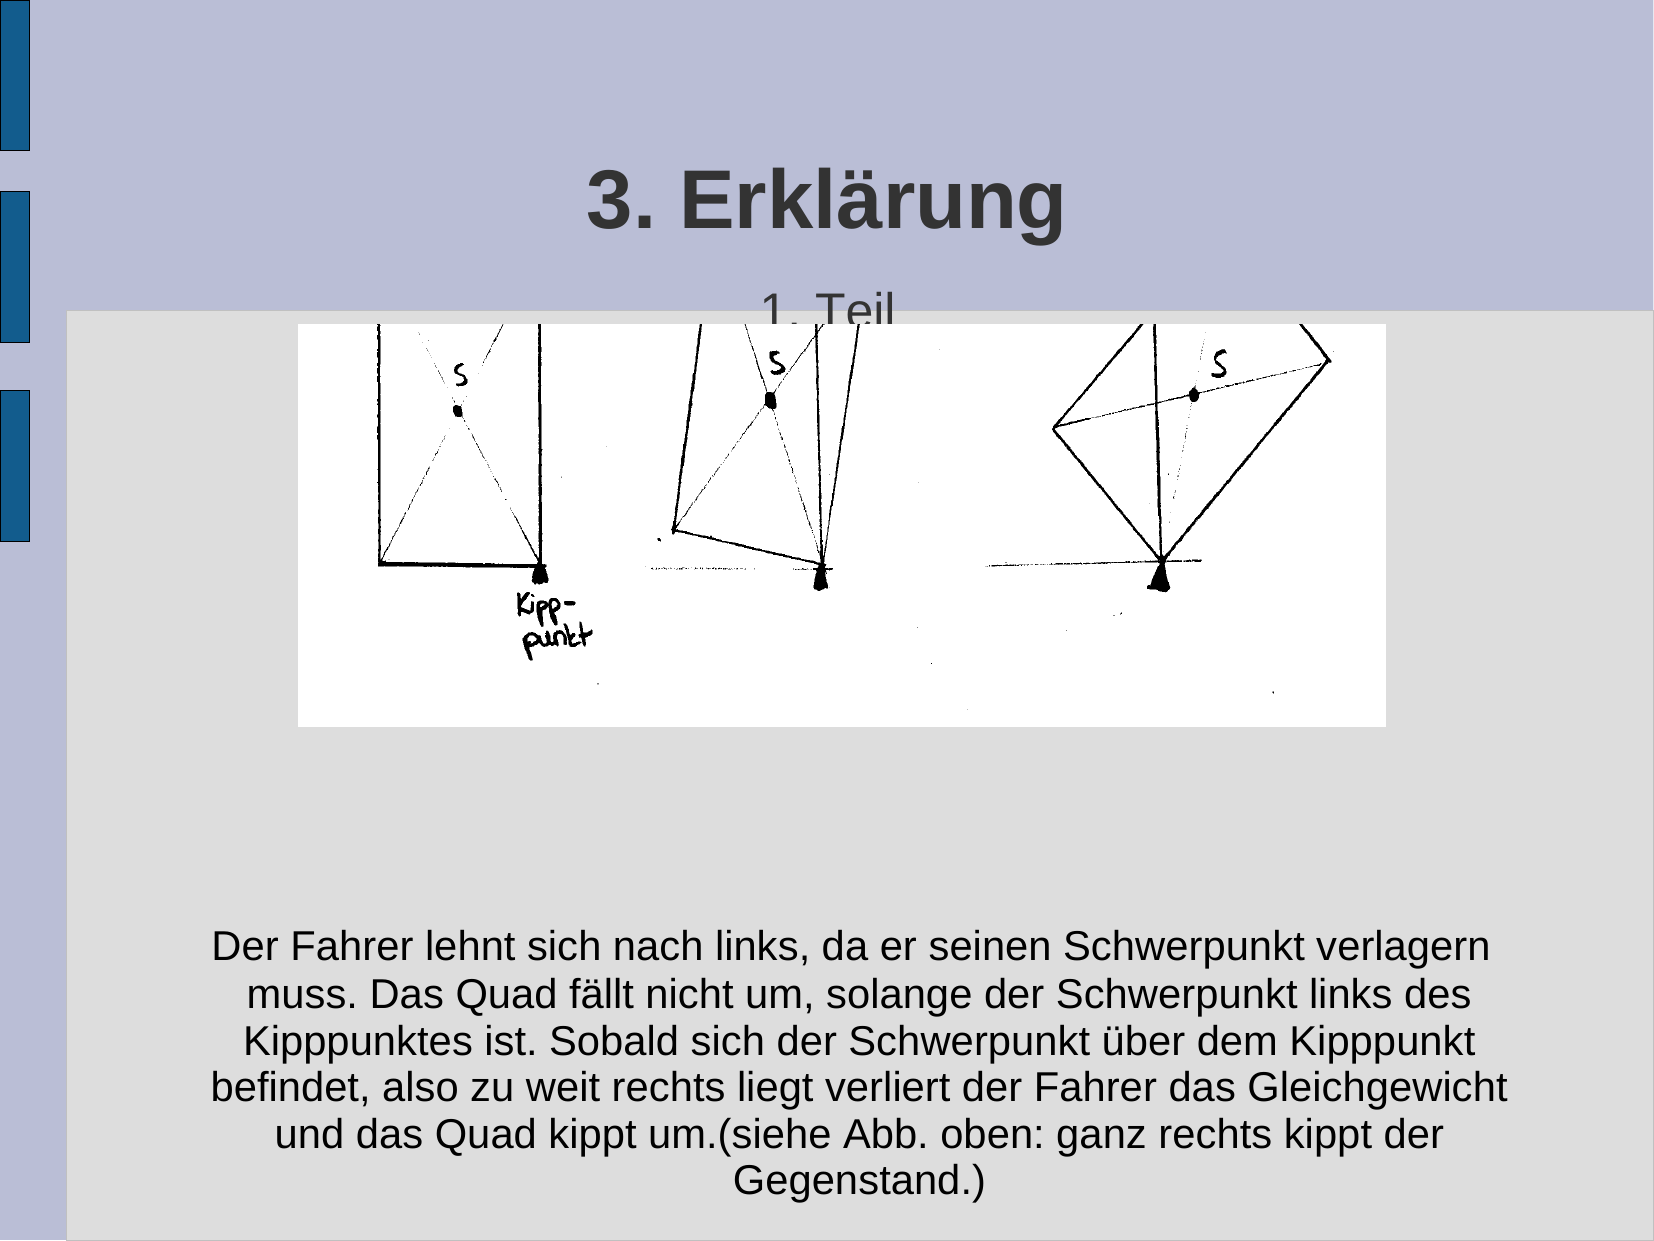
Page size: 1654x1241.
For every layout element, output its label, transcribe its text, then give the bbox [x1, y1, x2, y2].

title 3. Erklärung 1. Teil [121, 49, 1534, 340]
chart [177, 324, 1654, 1123]
list Der Fahrer lehnt sich nach links, da er seinen Schwerpunkt verlagern muss. Das Quad fällt nicht um, solange der Schwerpunkt links des Kipppunktes ist. Sobald sich der Schwerpunkt über dem Kipppunkt befindet, also zu weit rechts liegt verliert der Fahrer das Gleichgewicht und das Quad kippt um.(siehe Abb. oben: ganz rechts kippt der Gegenstand.) [118, 915, 1531, 1241]
